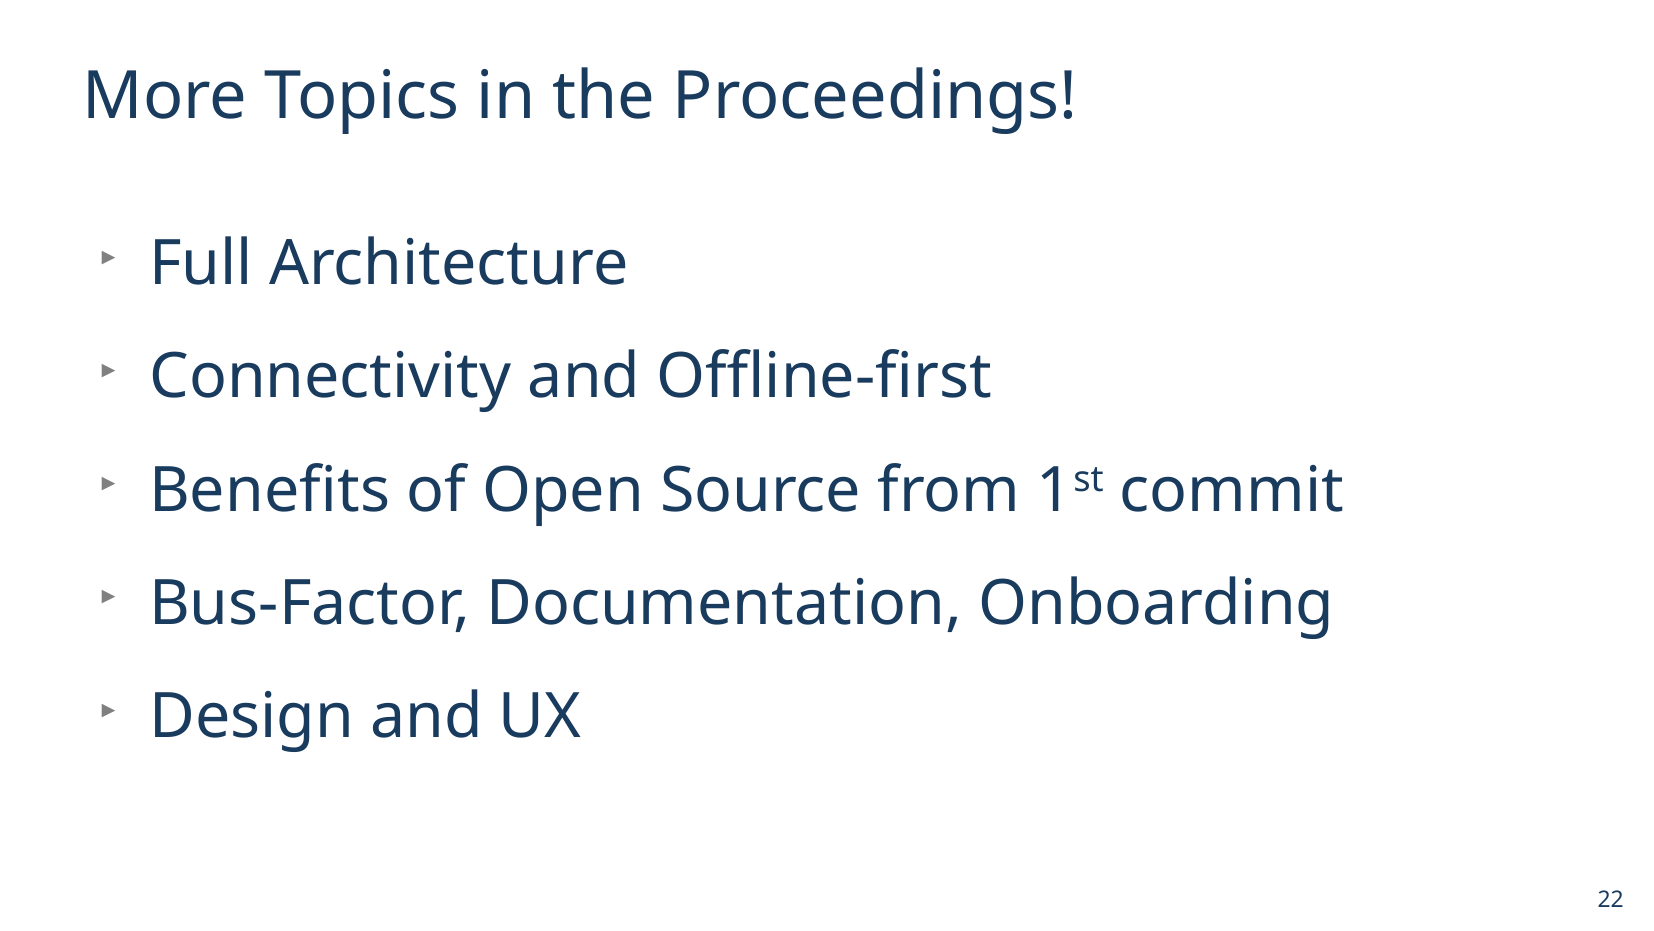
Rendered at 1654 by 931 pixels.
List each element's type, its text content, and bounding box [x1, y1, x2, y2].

title More Topics in the Proceedings! [82, 37, 1571, 148]
list Full Architecture Connectivity and Offline-first Benefits of Open Source from 1st commit Bus-Factor, Documentation, Onboarding Design and UX [82, 217, 1571, 758]
